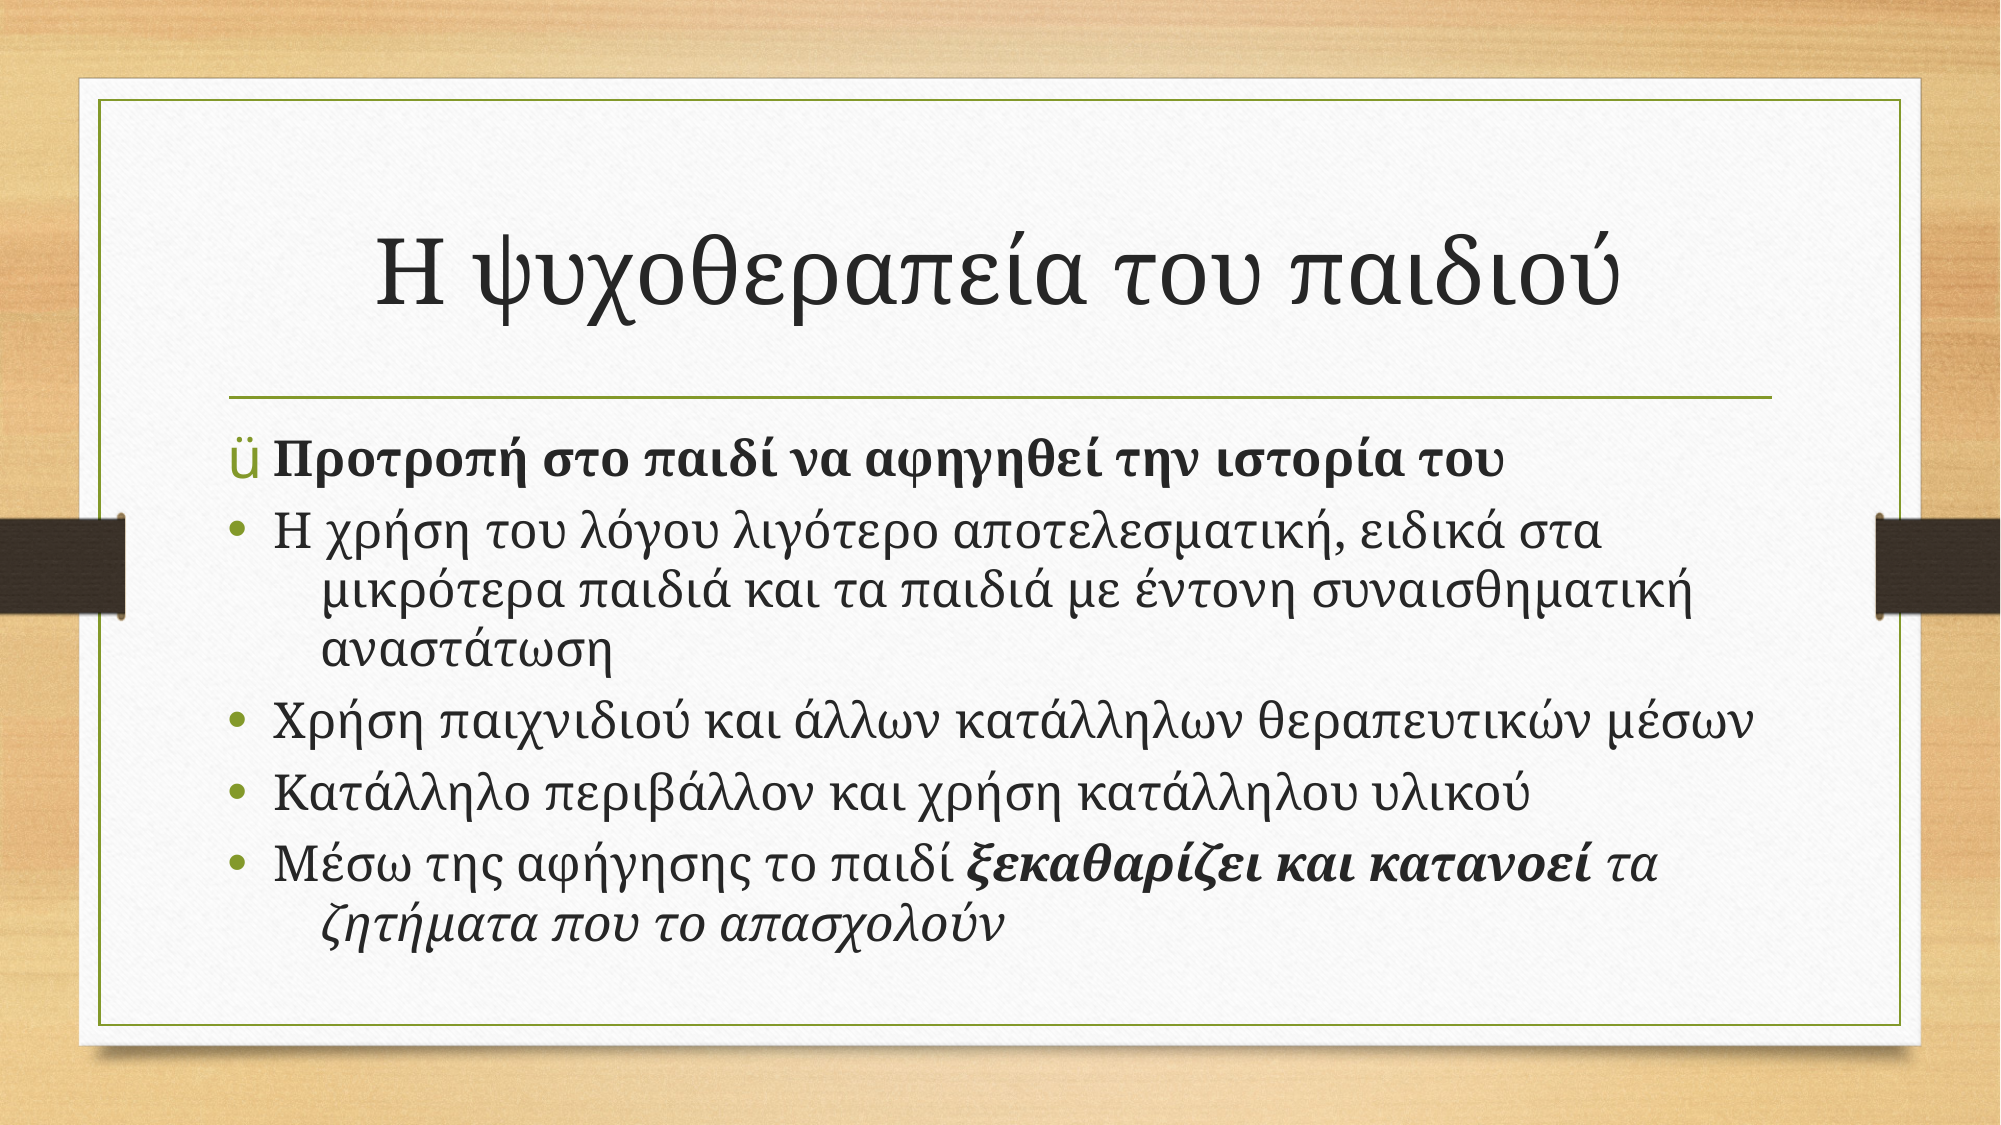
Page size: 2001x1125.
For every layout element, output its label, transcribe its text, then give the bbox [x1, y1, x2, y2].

title Η ψυχοθεραπεία του παιδιού [212, 161, 1788, 376]
list Προτροπή στο παιδί να αφηγηθεί την ιστορία του Η χρήση του λόγου λιγότερο αποτελεσματική, ειδικά στα μικρότερα παιδιά και τα παιδιά με έντονη συναισθηματική αναστάτωση Χρήση παιχνιδιού και άλλων κατάλληλων θεραπευτικών μέσων Κατάλληλο περιβάλλον και χρήση κατάλληλου υλικού Μέσω της αφήγησης το παιδί ξεκαθαρίζει και κατανοεί τα ζητήματα που το απασχολούν [212, 419, 1788, 964]
